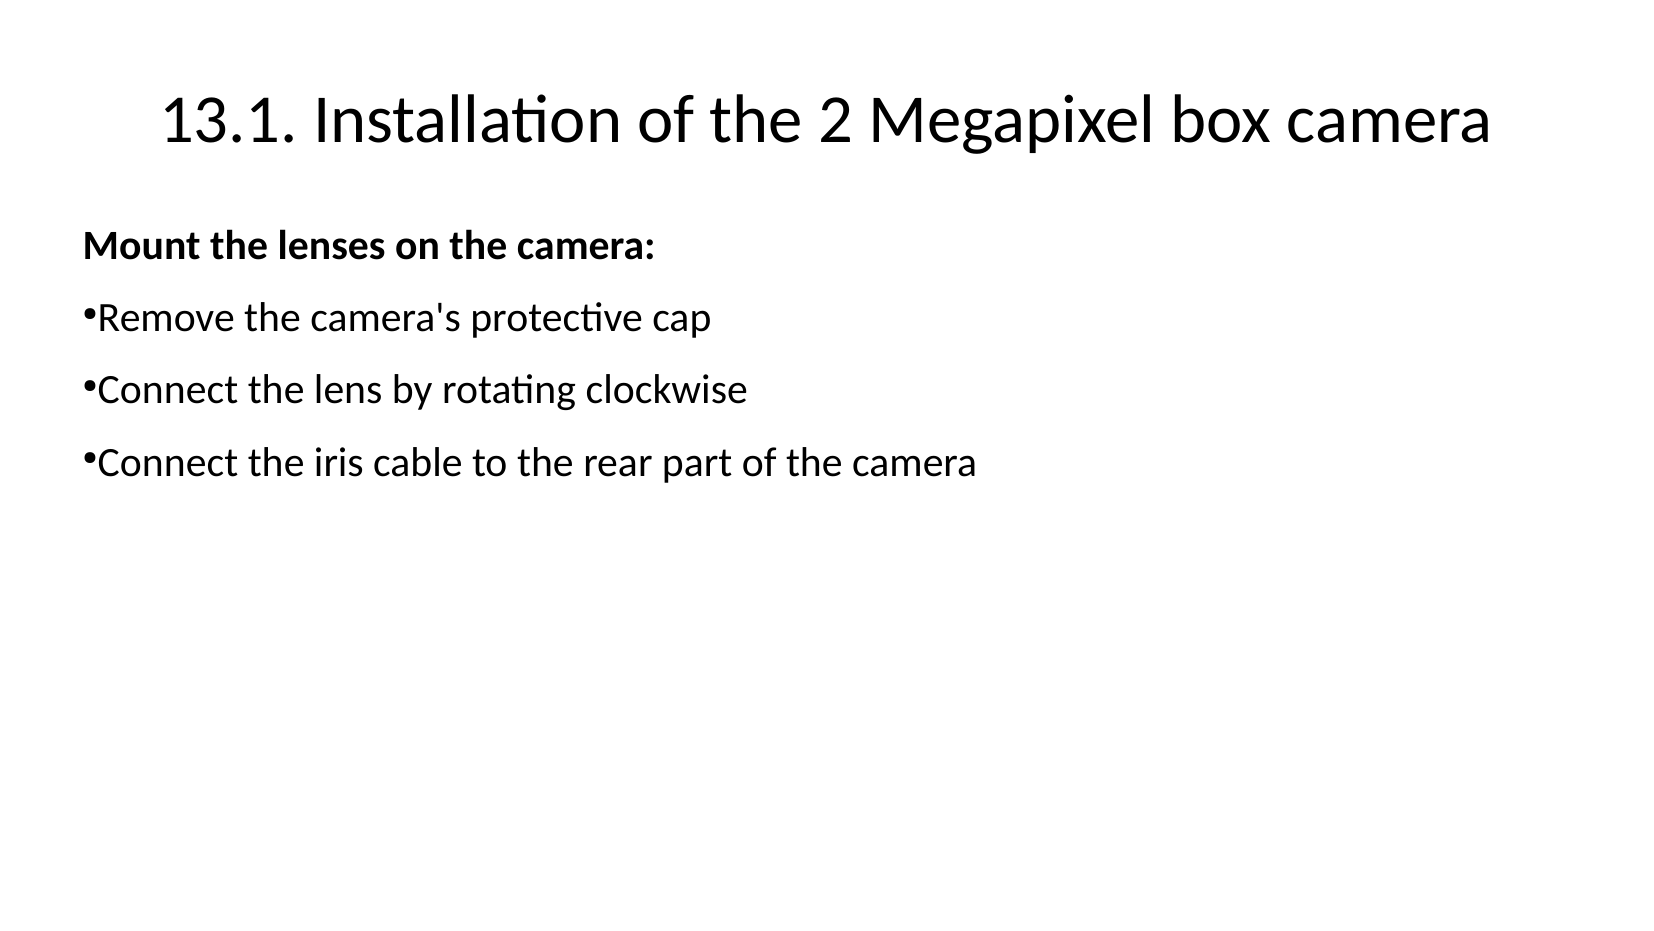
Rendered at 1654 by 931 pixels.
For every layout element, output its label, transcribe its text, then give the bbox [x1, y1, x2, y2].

title 13.1. Installation of the 2 Megapixel box camera [82, 73, 1571, 157]
subtitle Mount the lenses on the camera: Remove the camera's protective cap Connect the lens by rotating clockwise Connect the iris cable to the rear part of the camera [82, 217, 1571, 758]
